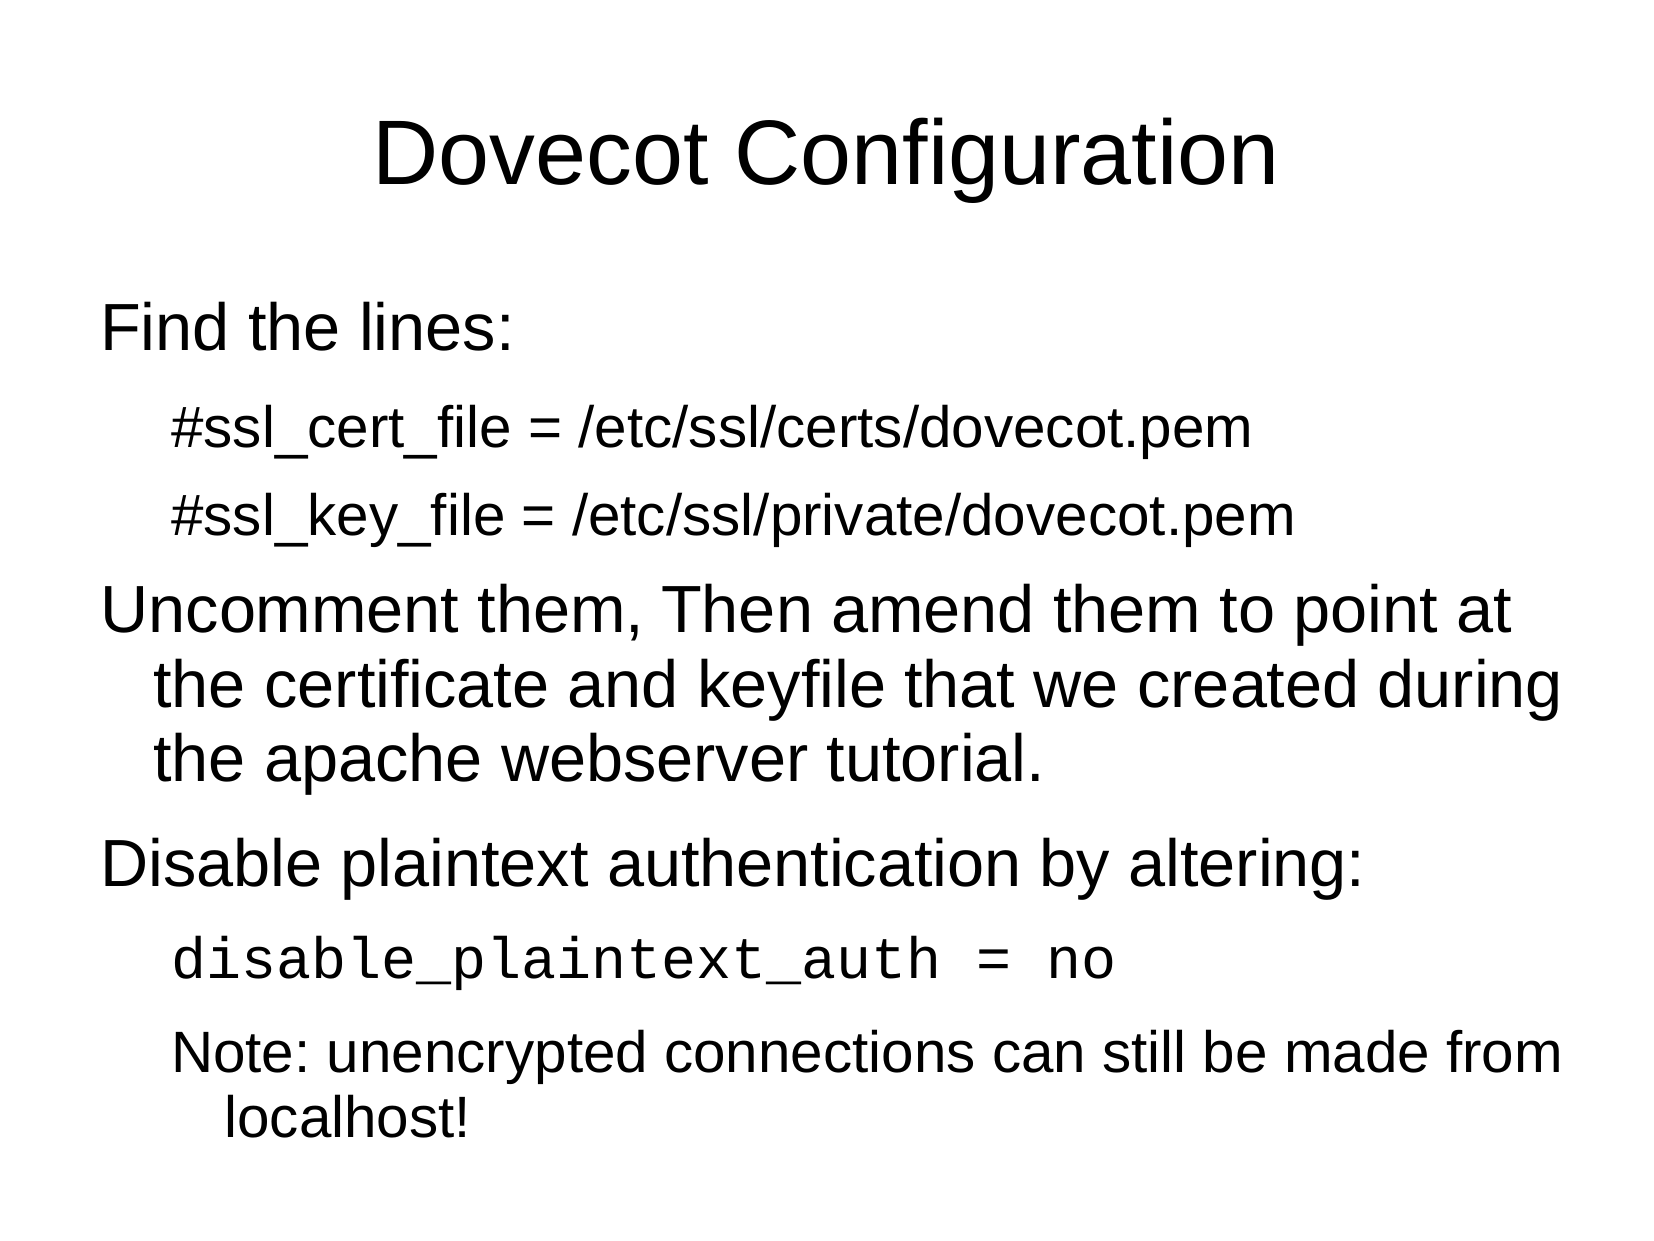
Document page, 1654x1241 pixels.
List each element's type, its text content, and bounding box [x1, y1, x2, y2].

title Dovecot Configuration [82, 56, 1571, 250]
list Find the lines: #ssl_cert_file = /etc/ssl/certs/dovecot.pem #ssl_key_file = /etc/ssl/private/dovecot.pem Uncomment them, Then amend them to point at the certificate and keyfile that we created during the apache webserver tutorial. Disable plaintext authentication by altering: disable_plaintext_auth = no Note: unencrypted connections can still be made from localhost! [82, 290, 1571, 1109]
